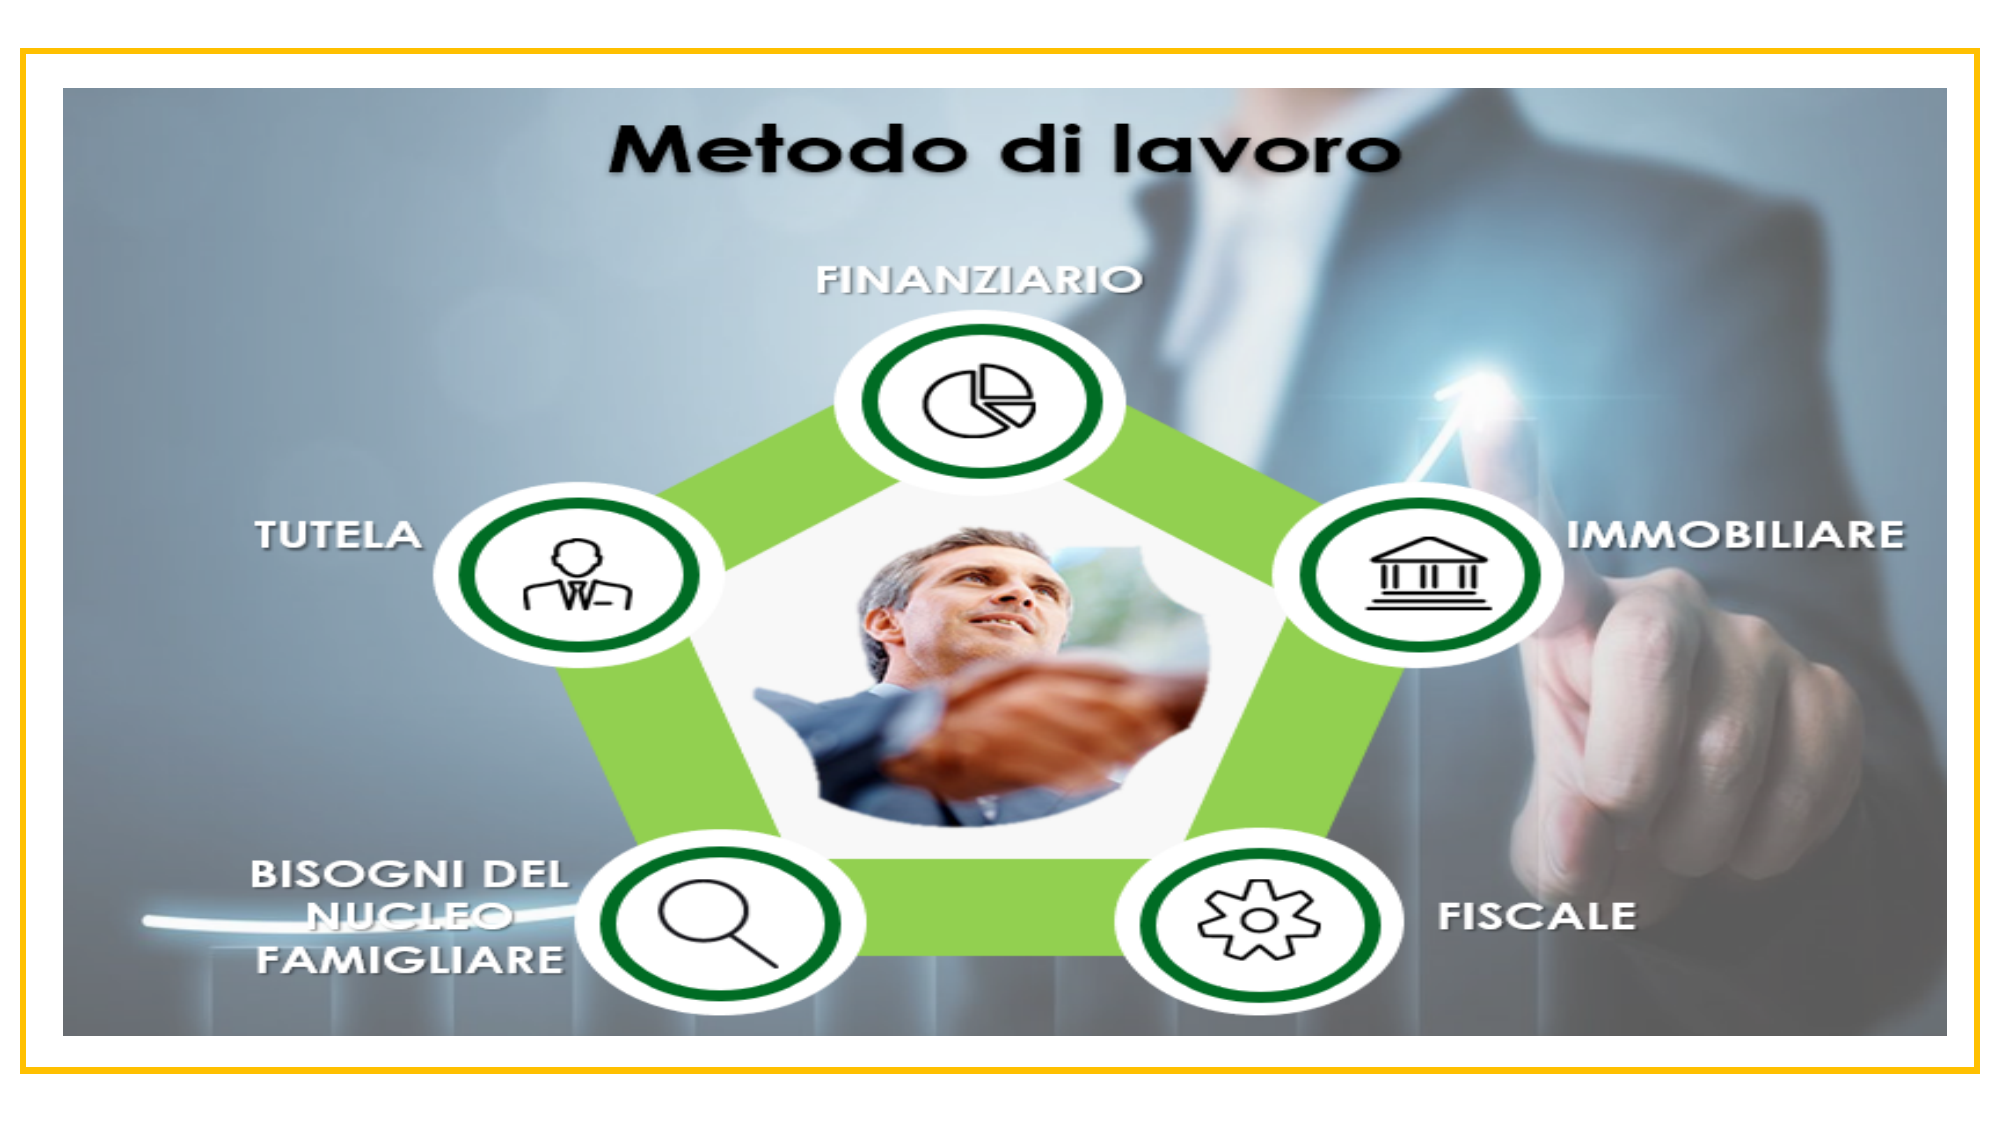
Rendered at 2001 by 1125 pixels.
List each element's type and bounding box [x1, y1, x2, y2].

text_box [22, 51, 1978, 1071]
picture [63, 89, 1947, 1036]
